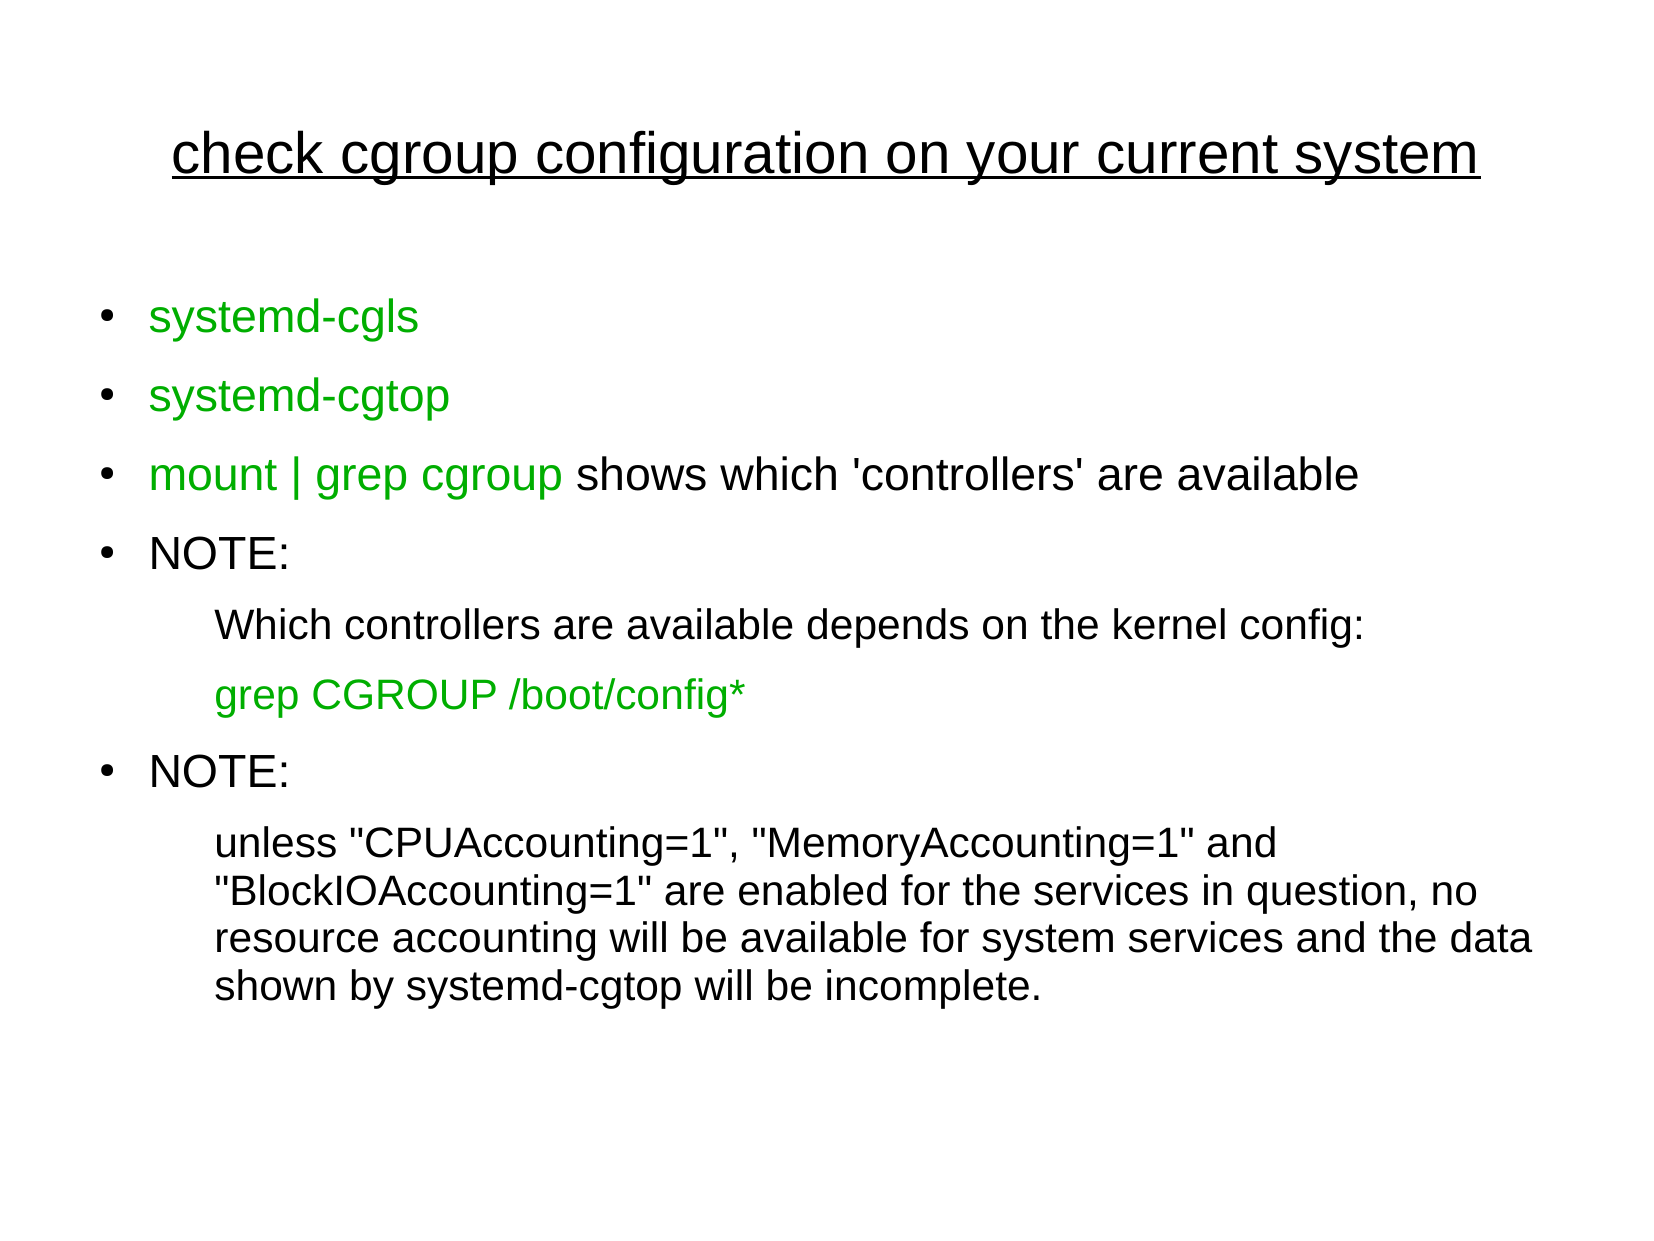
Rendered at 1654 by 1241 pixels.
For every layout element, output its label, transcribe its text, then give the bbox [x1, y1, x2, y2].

title check cgroup configuration on your current system [82, 49, 1571, 257]
list systemd-cgls systemd-cgtop mount | grep cgroup shows which 'controllers' are available NOTE: Which controllers are available depends on the kernel config: grep CGROUP /boot/config* NOTE: unless "CPUAccounting=1", "MemoryAccounting=1" and "BlockIOAccounting=1" are enabled for the services in question, no resource accounting will be available for system services and the data shown by systemd-cgtop will be incomplete. [82, 290, 1571, 1010]
